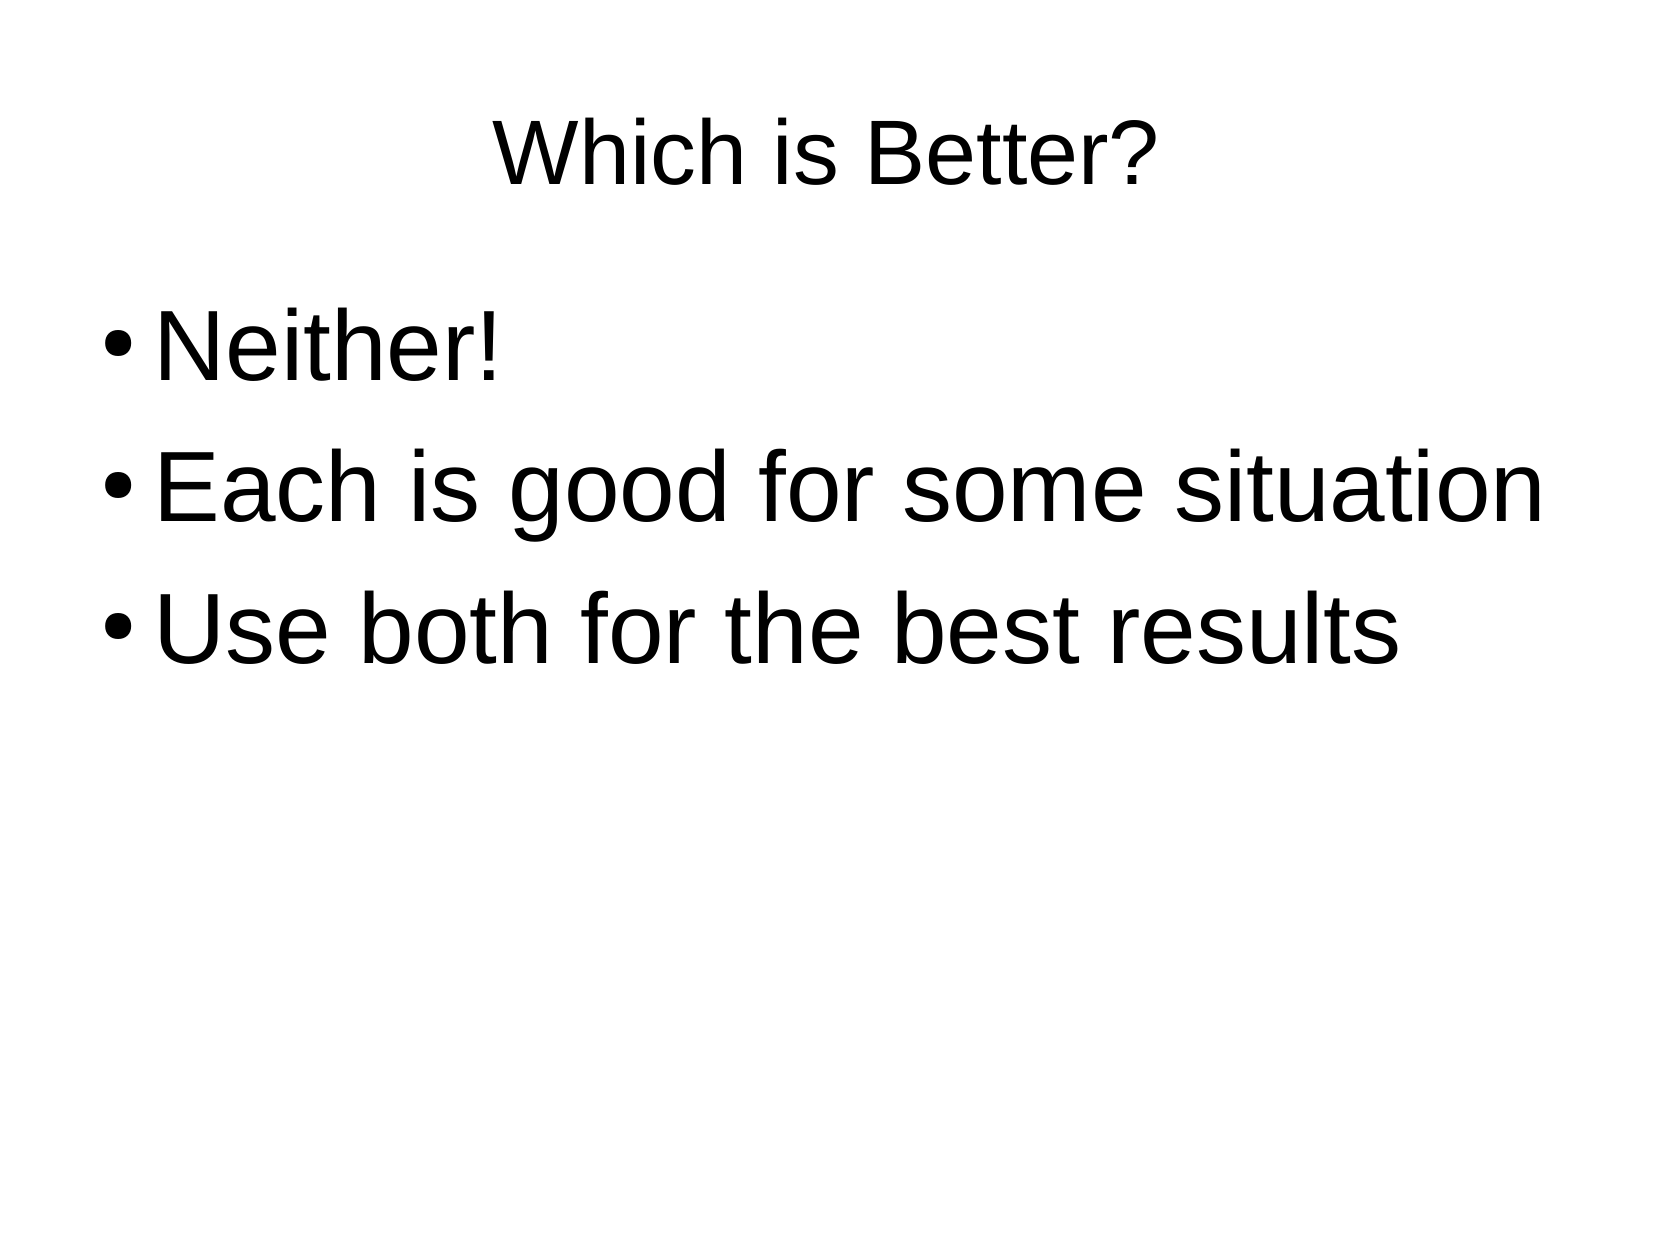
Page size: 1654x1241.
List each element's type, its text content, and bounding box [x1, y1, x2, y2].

list Neither! Each is good for some situation Use both for the best results [82, 290, 1571, 1111]
title Which is Better? [82, 49, 1571, 257]
